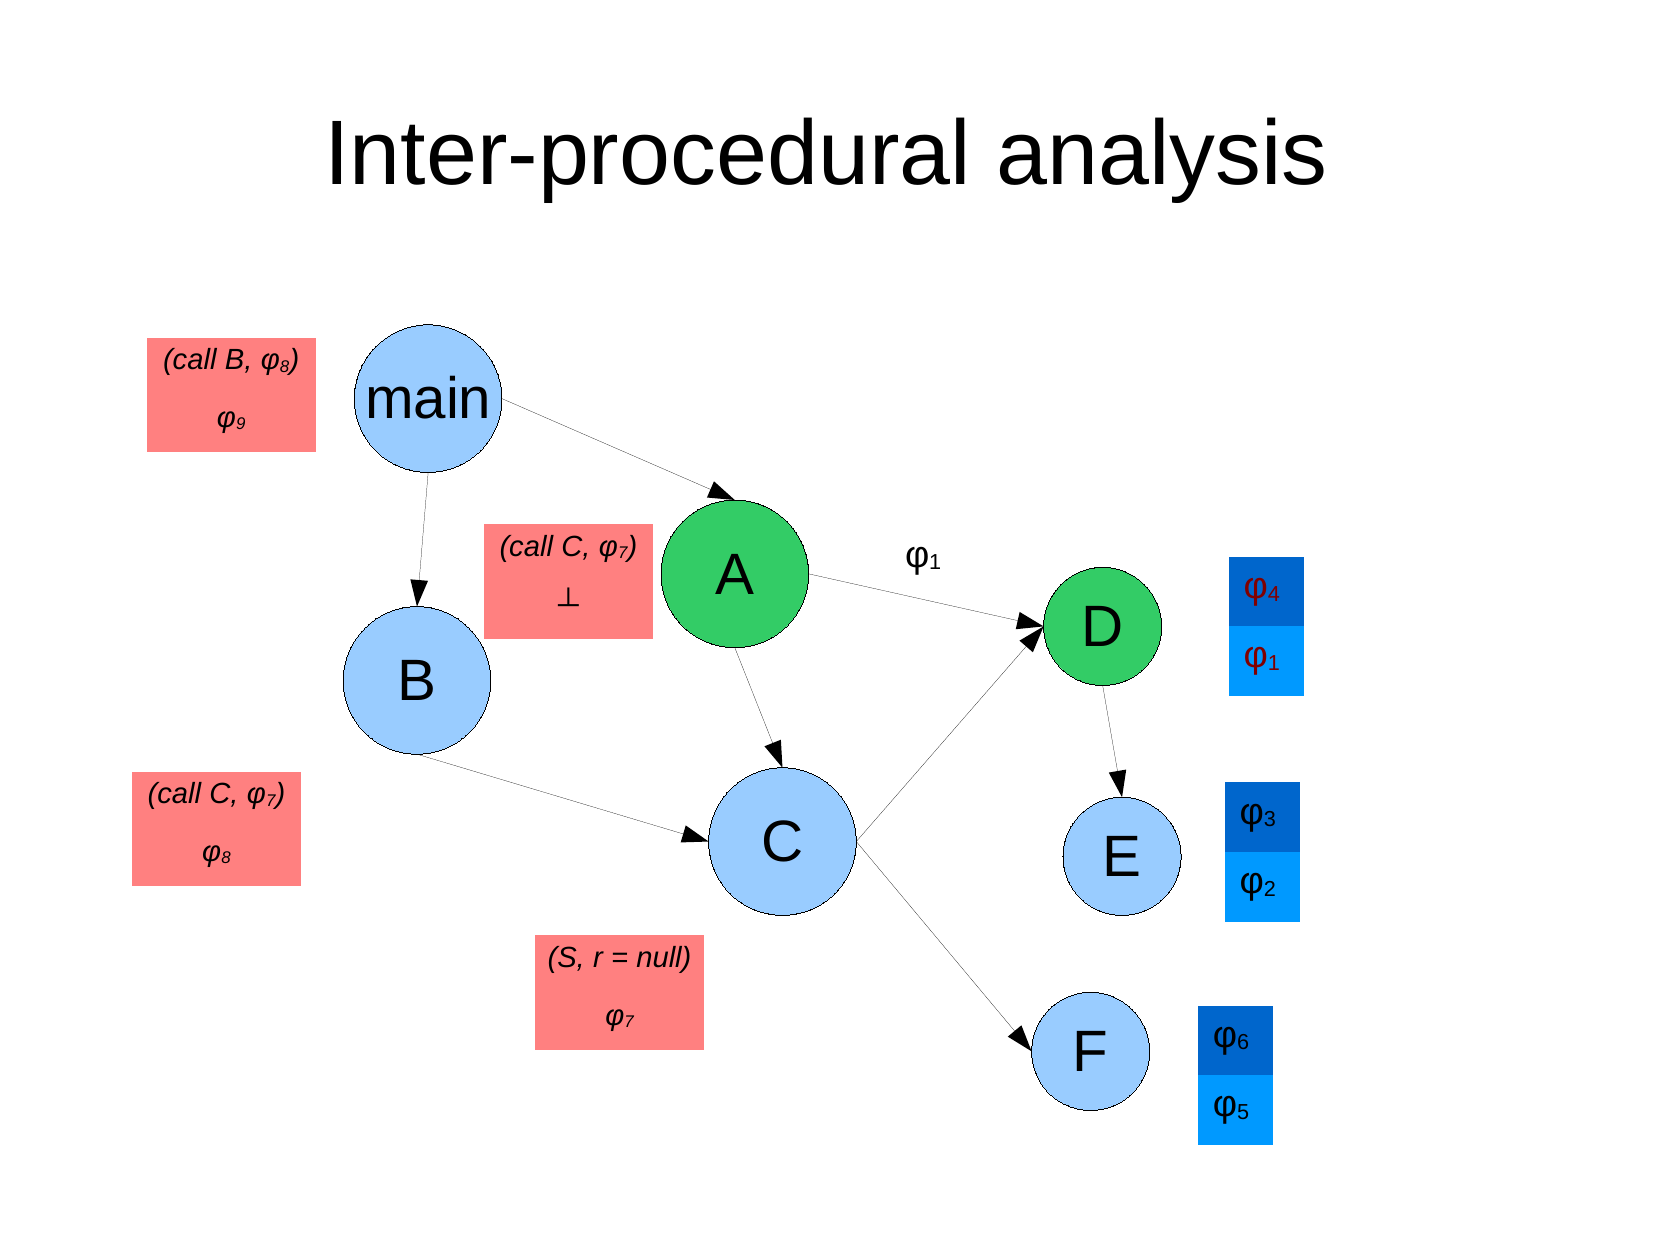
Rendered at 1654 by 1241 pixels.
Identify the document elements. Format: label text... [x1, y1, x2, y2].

text_box A [661, 500, 809, 648]
table_cell ┴ [484, 582, 653, 639]
text_box F [1031, 992, 1150, 1111]
table_cell φ8 [132, 829, 301, 886]
text_box D [1043, 567, 1162, 686]
table_header φ3 [1225, 782, 1300, 852]
table_header φ4 [1229, 557, 1304, 626]
table_header (call C, φ7) [132, 772, 301, 829]
table_cell φ2 [1225, 852, 1300, 922]
text_box C [708, 767, 857, 916]
title Inter-procedural analysis [82, 49, 1571, 257]
text_box E [1062, 797, 1182, 916]
text_box B [343, 606, 491, 755]
table_cell φ9 [147, 395, 316, 452]
table_cell φ5 [1198, 1075, 1273, 1145]
table_header (call C, φ7) [484, 524, 653, 582]
table_cell φ7 [535, 993, 704, 1050]
table_header (S, r = null) [535, 935, 704, 993]
text_box main [354, 324, 502, 473]
table_header (call B, φ8) [147, 338, 316, 395]
text_box φ1 [890, 525, 957, 595]
table_cell φ1 [1229, 626, 1304, 696]
table_header φ6 [1198, 1006, 1273, 1075]
